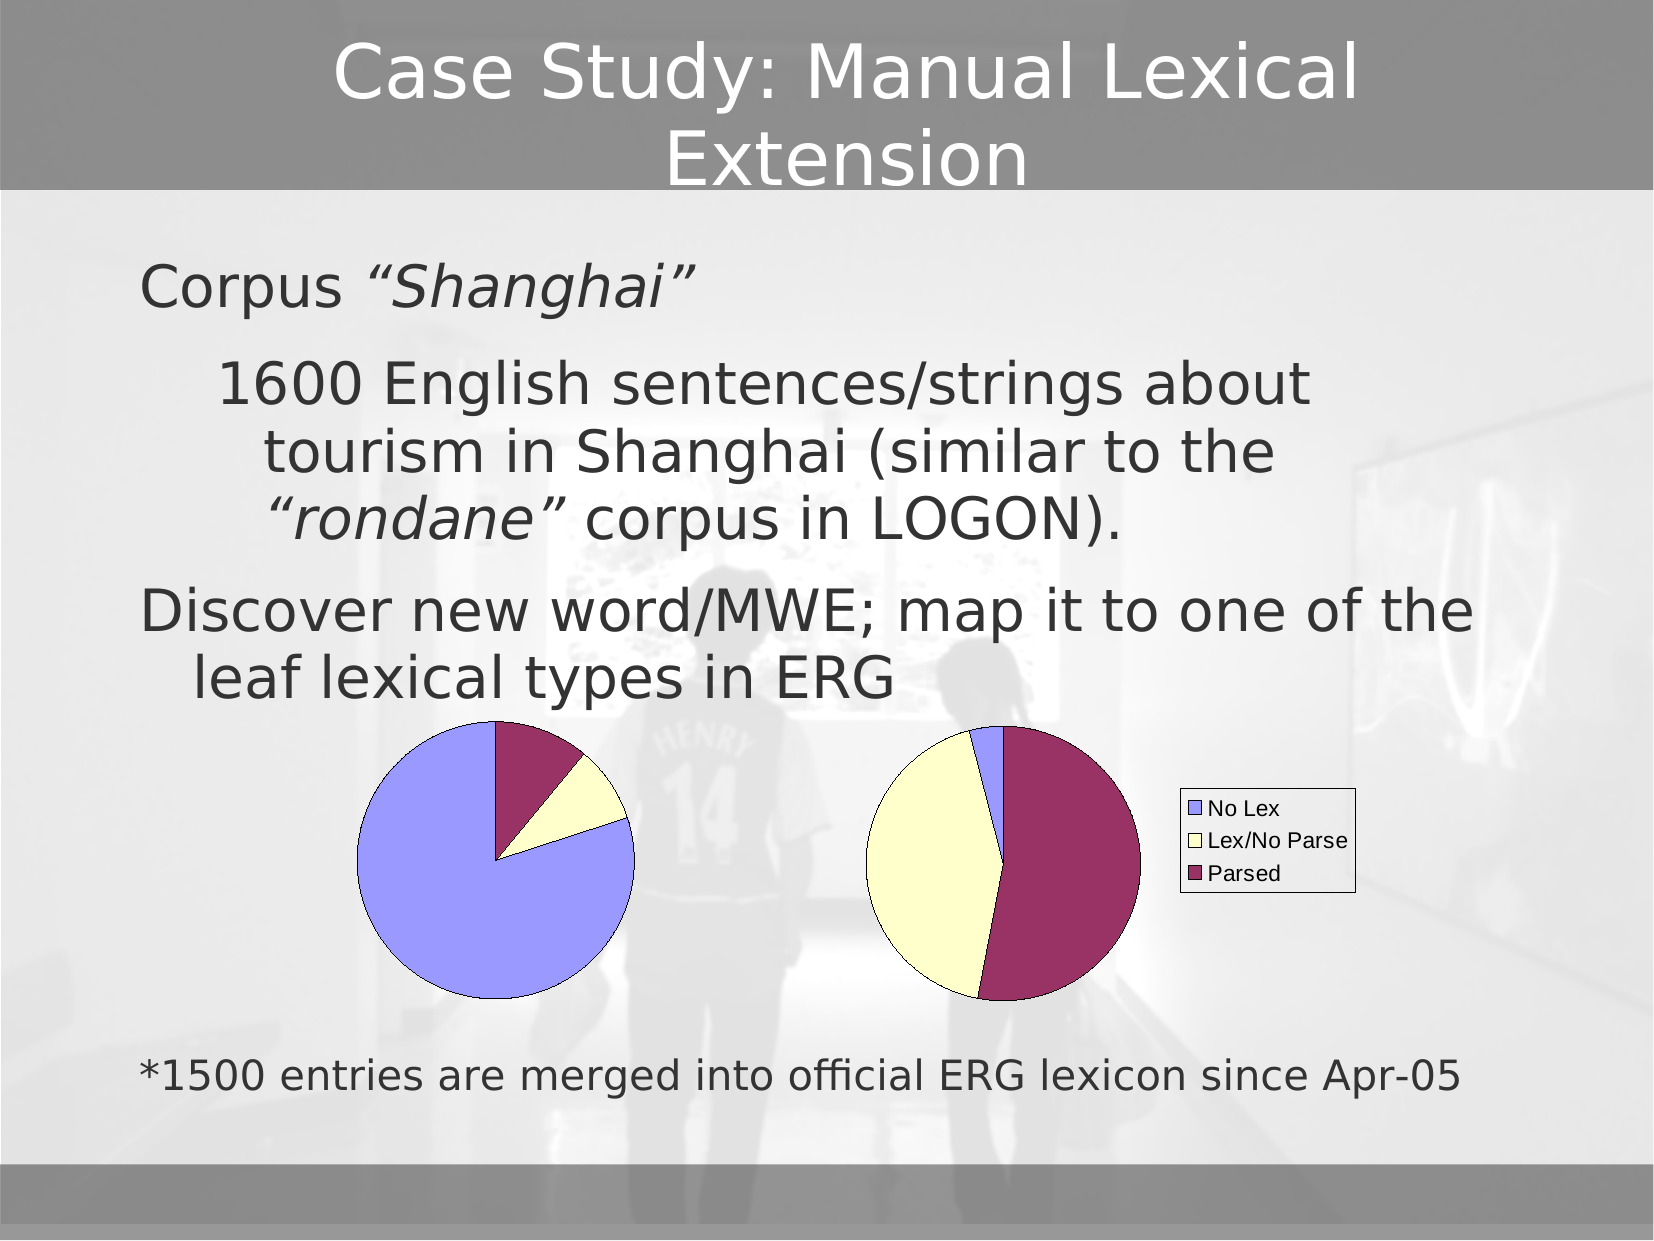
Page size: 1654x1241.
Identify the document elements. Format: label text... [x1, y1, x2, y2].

list Corpus “Shanghai” 1600 English sentences/strings about tourism in Shanghai (similar to the “rondane” corpus in LOGON). Discover new word/MWE; map it to one of the leaf lexical types in ERG *1500 entries are merged into official ERG lexicon since Apr-05 [121, 253, 1534, 1127]
title Case Study: Manual Lexical Extension [141, 55, 1554, 177]
chart [269, 708, 723, 1005]
chart [796, 712, 1358, 1007]
